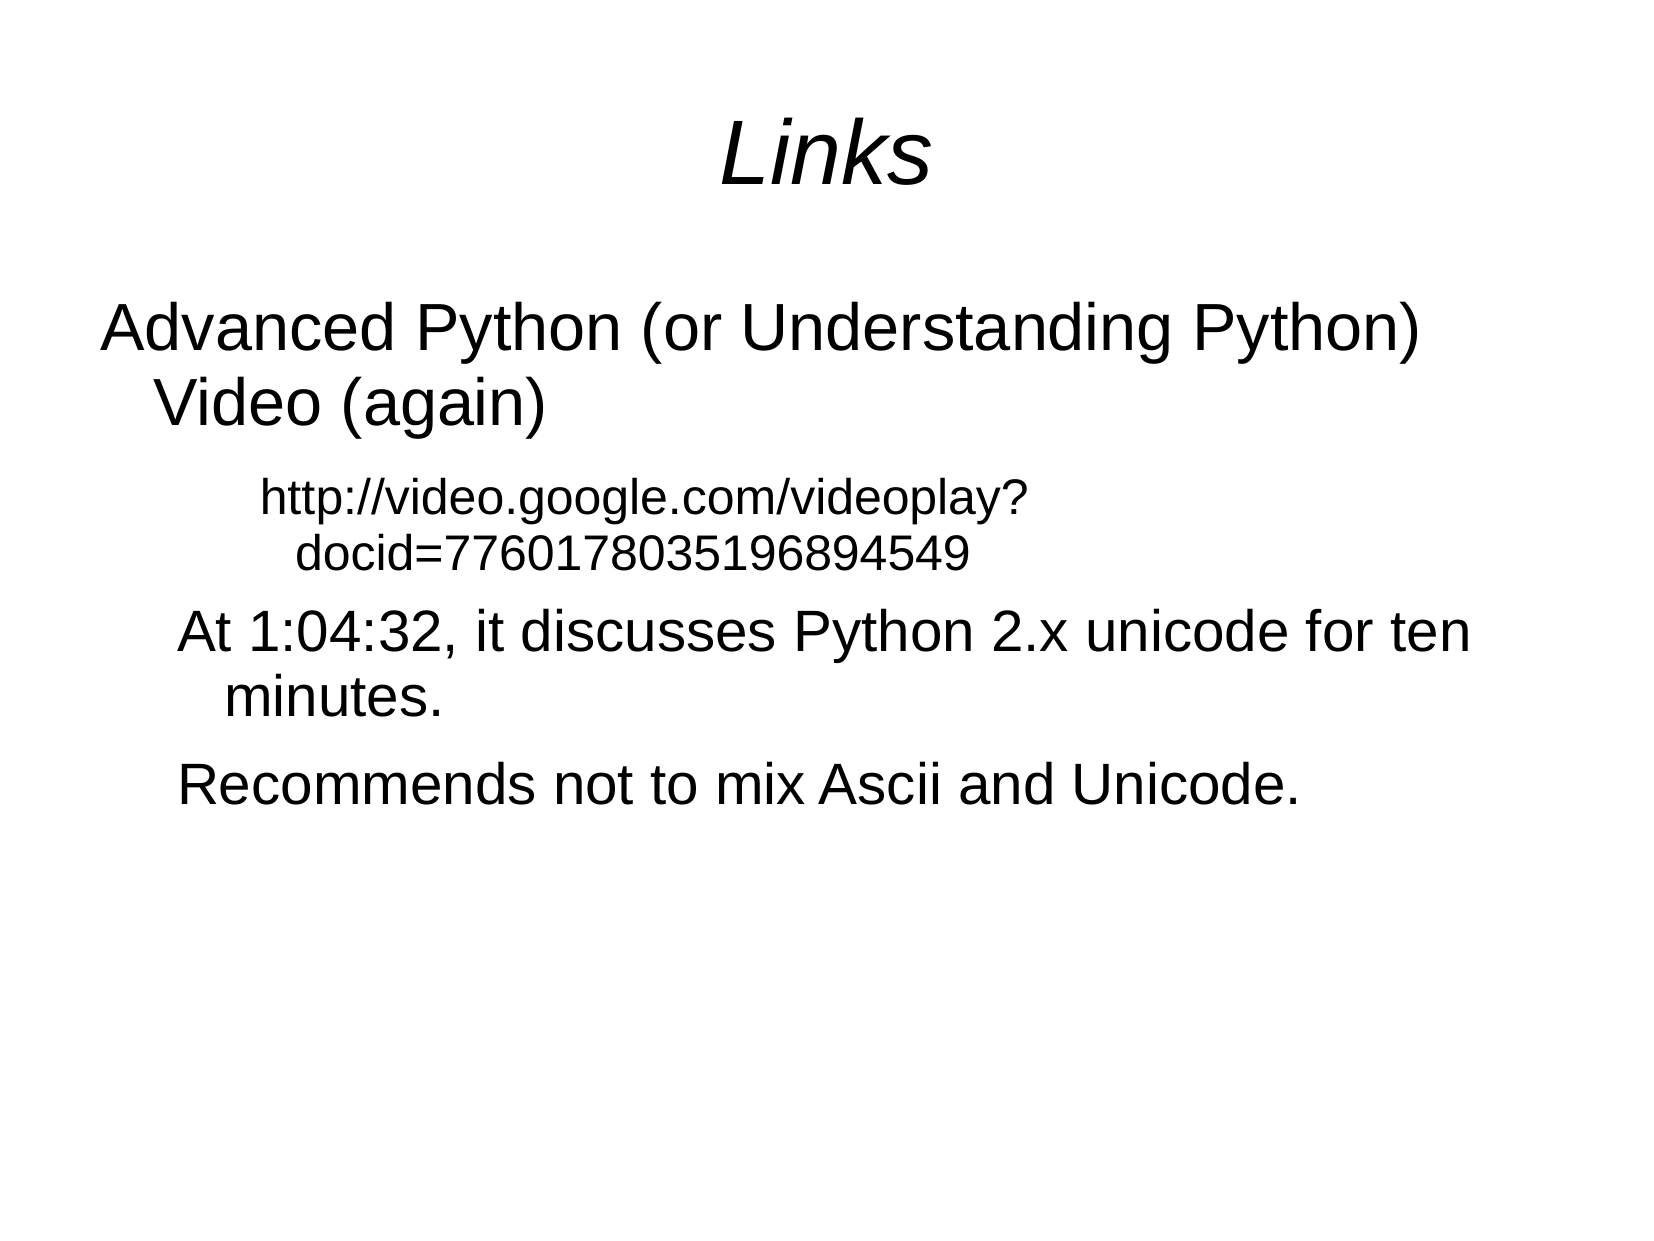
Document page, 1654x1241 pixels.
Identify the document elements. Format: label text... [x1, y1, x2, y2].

list Advanced Python (or Understanding Python) Video (again) http://video.google.com/videoplay?docid=7760178035196894549 At 1:04:32, it discusses Python 2.x unicode for ten minutes. Recommends not to mix Ascii and Unicode. [82, 290, 1571, 1094]
title Links [82, 56, 1571, 250]
